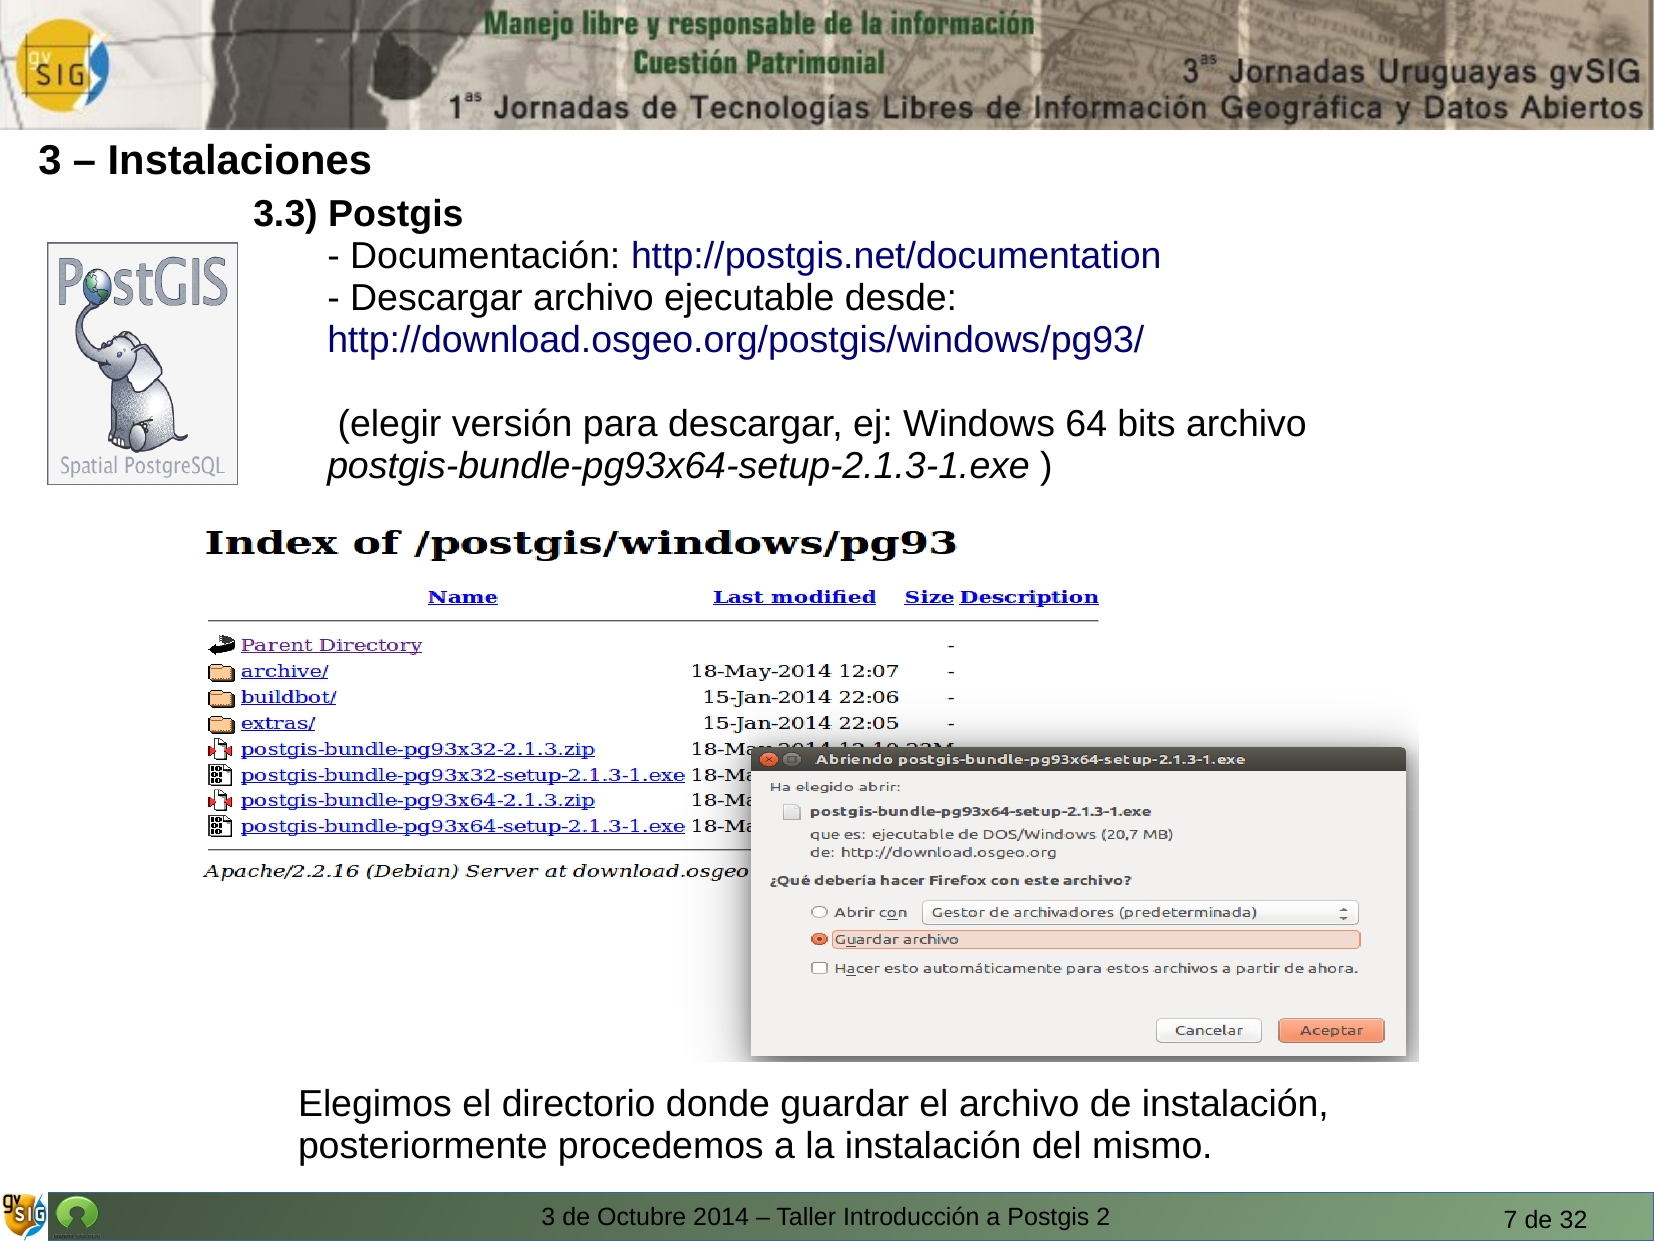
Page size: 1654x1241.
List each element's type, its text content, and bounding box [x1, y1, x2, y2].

picture [0, 0, 1654, 130]
text_box 3 – Instalaciones [23, 129, 1630, 192]
picture [202, 517, 1419, 1062]
picture [47, 242, 238, 485]
text_box 3.3) Postgis - Documentación: http://postgis.net/documentation - Descargar archivo ejecutable desde: http://download.osgeo.org/postgis/windows/pg93/ (elegir versión para descargar, ej: Windows 64 bits archivo postgis-bundle-pg93x64-setup-2.1.3-1.exe ) [238, 185, 1607, 537]
picture [0, 1192, 107, 1241]
text_box Elegimos el directorio donde guardar el archivo de instalación, posteriormente procedemos a la instalación del mismo. [283, 1074, 1347, 1174]
text_box <número> de 32 [1488, 1198, 1654, 1241]
text_box 3 de Octubre 2014 – Taller Introducción a Postgis 2 [107, 1192, 1654, 1241]
